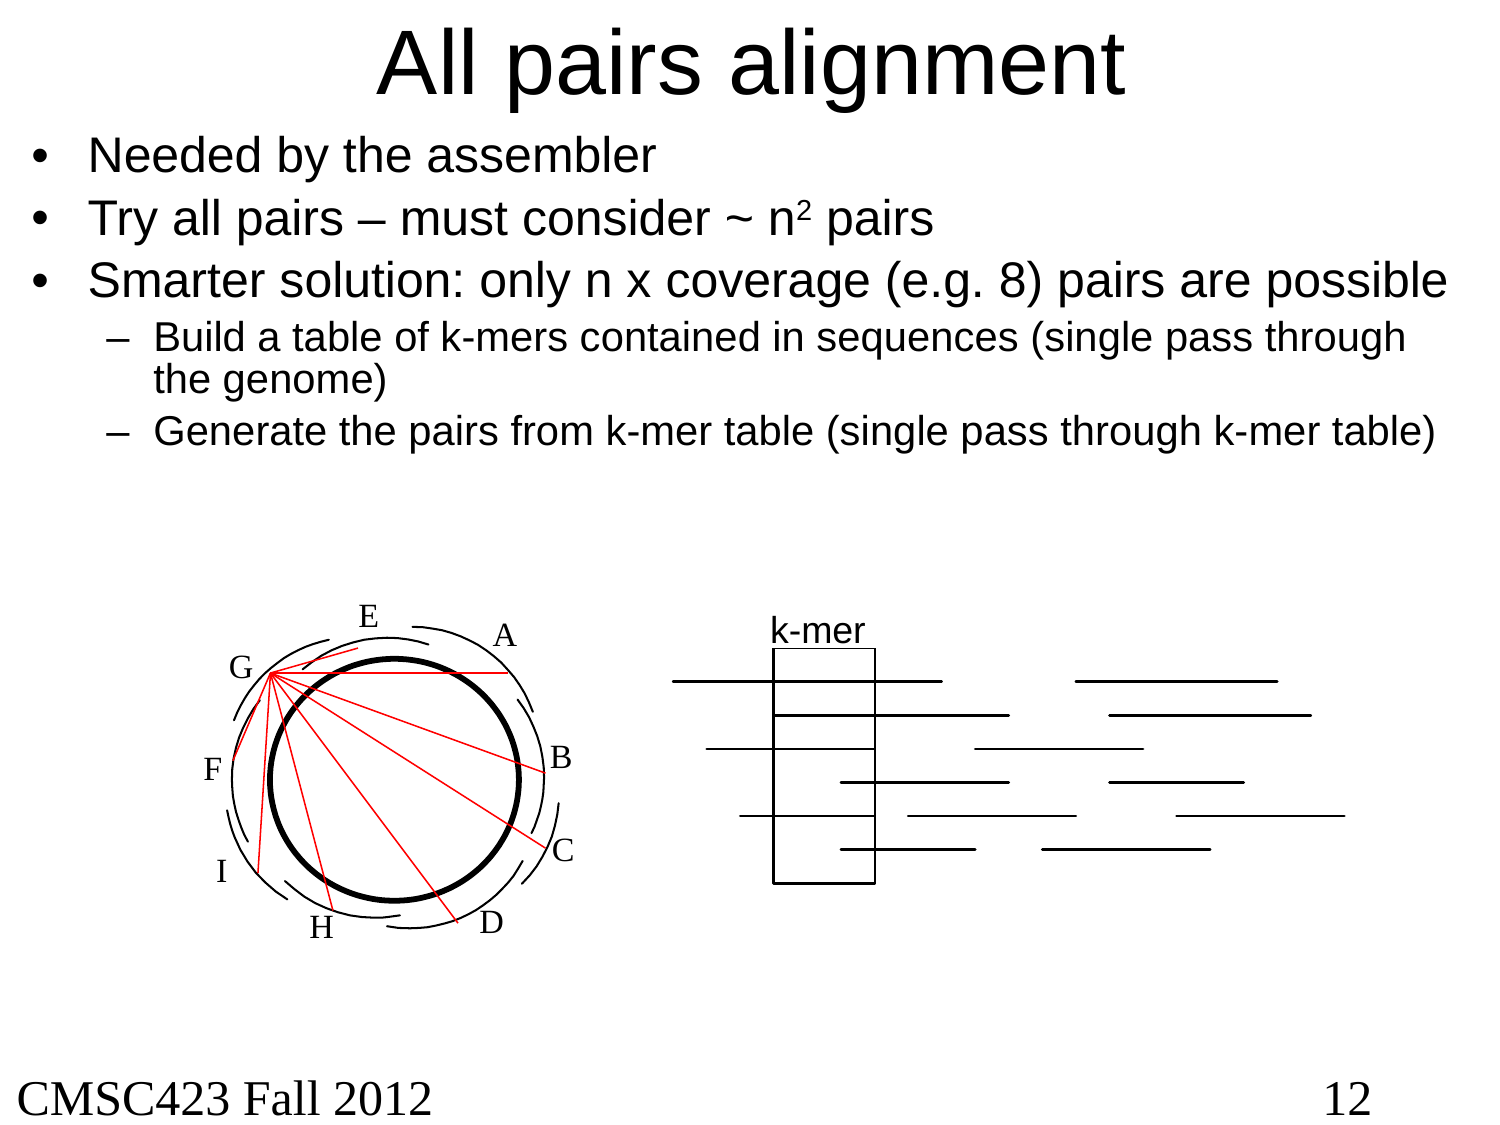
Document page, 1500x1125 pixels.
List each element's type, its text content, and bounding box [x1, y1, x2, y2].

list Needed by the assembler Try all pairs – must consider ~ n2 pairs Smarter solution: only n x coverage (e.g. 8) pairs are possible Build a table of k-mers contained in sequences (single pass through the genome) Generate the pairs from k-mer table (single pass through k-mer table) [16, 124, 1485, 1087]
text_box k-mer [755, 598, 881, 659]
chart [670, 648, 1351, 886]
chart [182, 586, 608, 974]
title All pairs alignment [19, 2, 1485, 123]
